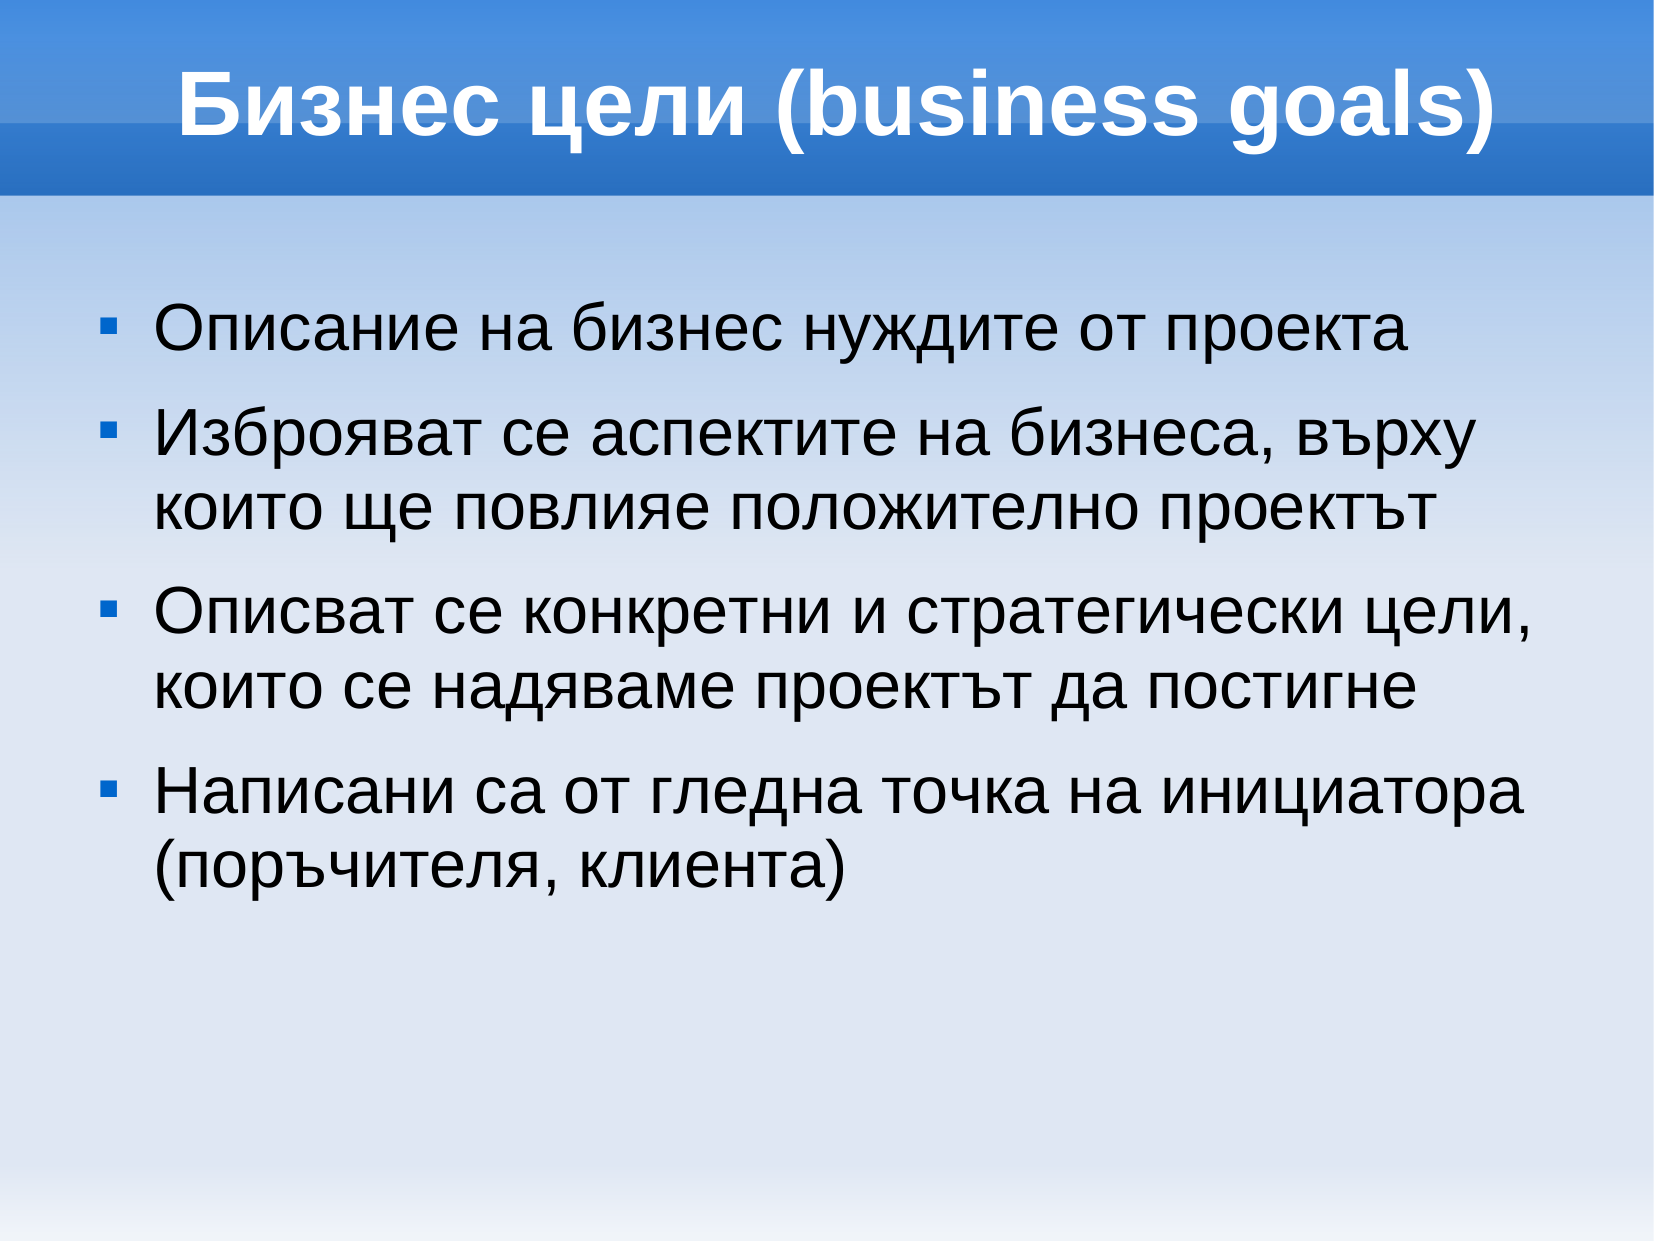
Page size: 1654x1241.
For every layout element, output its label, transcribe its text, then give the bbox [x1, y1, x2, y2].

picture [0, 0, 1654, 1241]
list Описание на бизнес нуждите от проекта Изброяват се аспектите на бизнеса, върху които ще повлияе положително проектът Описват се конкретни и стратегически цели, които се надяваме проектът да постигне Написани са от гледна точка на инициатора (поръчителя, клиента) [82, 290, 1571, 1109]
title Бизнес цели (business goals) [76, 0, 1565, 208]
